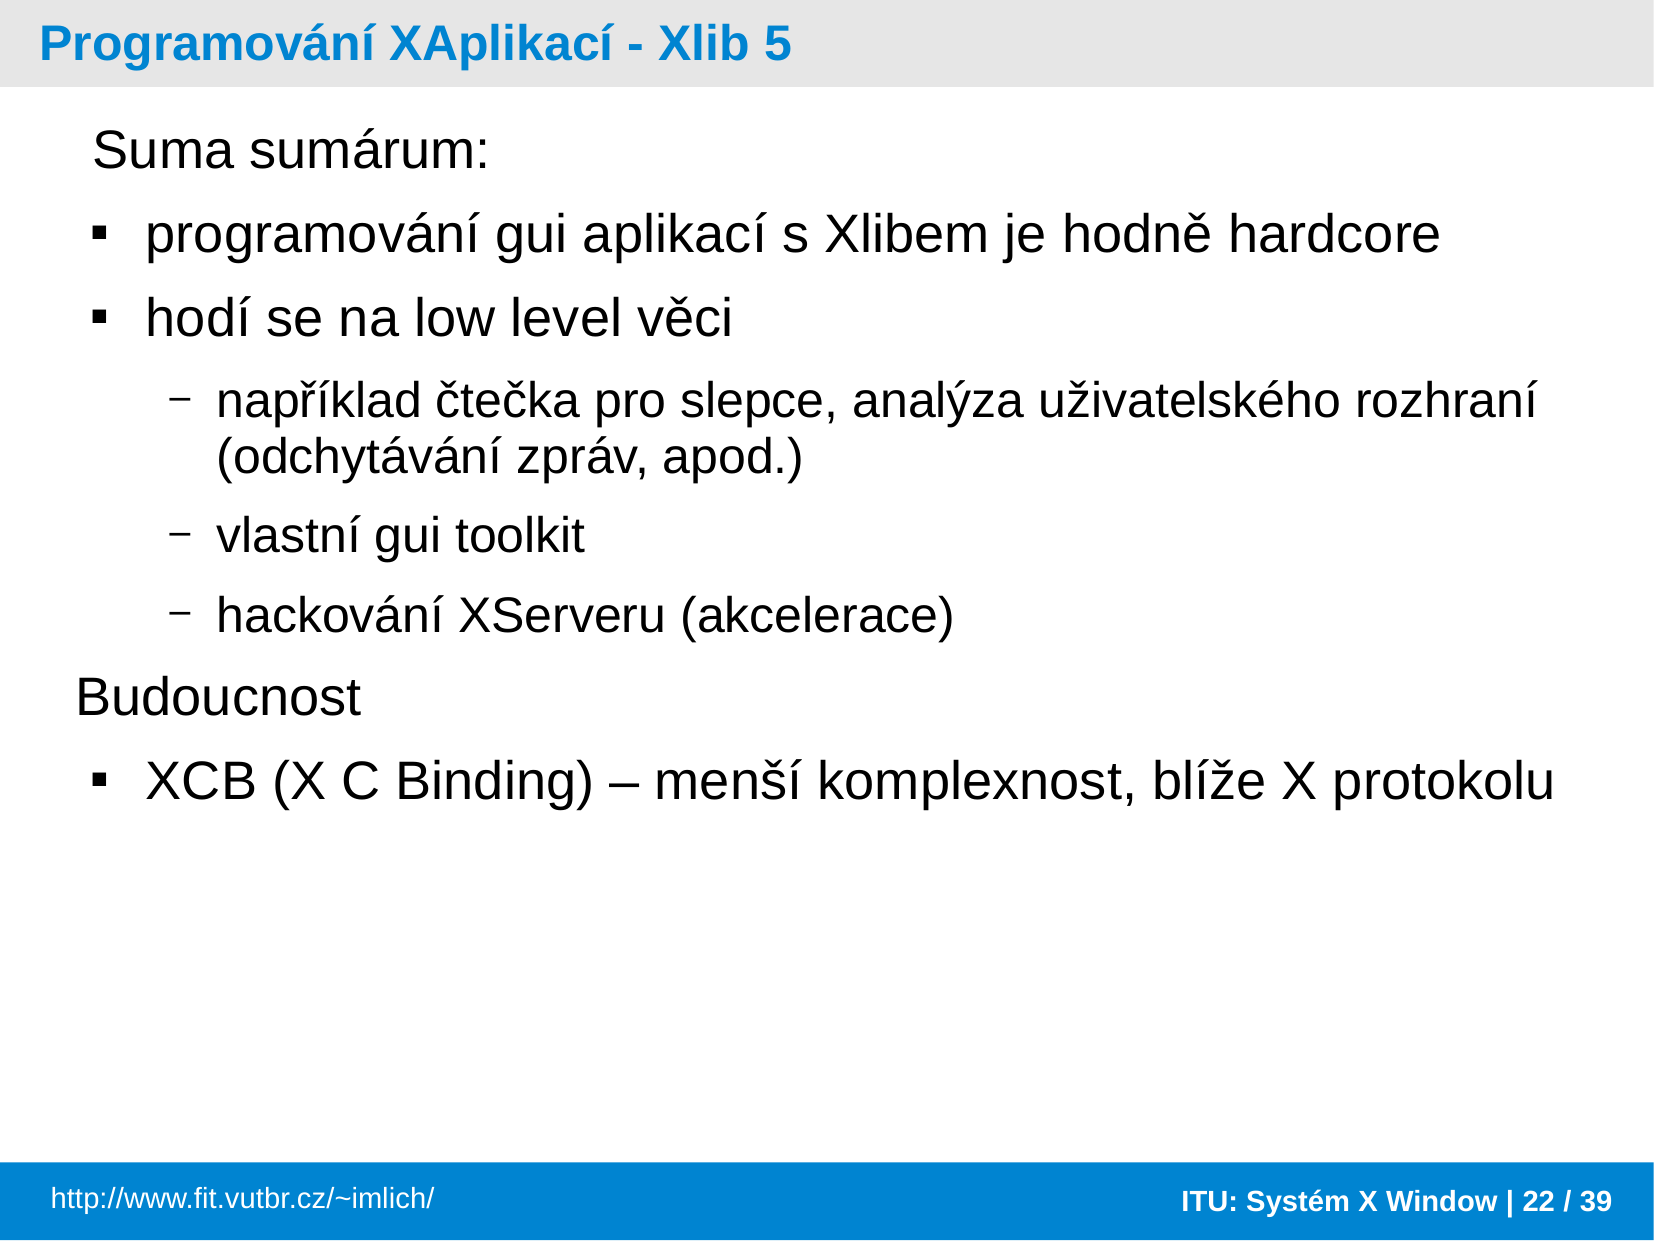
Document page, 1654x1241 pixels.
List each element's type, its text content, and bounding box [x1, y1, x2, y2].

title Programování XAplikací - Xlib 5 [39, 5, 1615, 81]
list Suma sumárum: programování gui aplikací s Xlibem je hodně hardcore hodí se na low level věci například čtečka pro slepce, analýza uživatelského rozhraní (odchytávání zpráv, apod.) vlastní gui toolkit hackování XServeru (akcelerace) Budoucnost XCB (X C Binding) – menší komplexnost, blíže X protokolu [75, 119, 1564, 1111]
